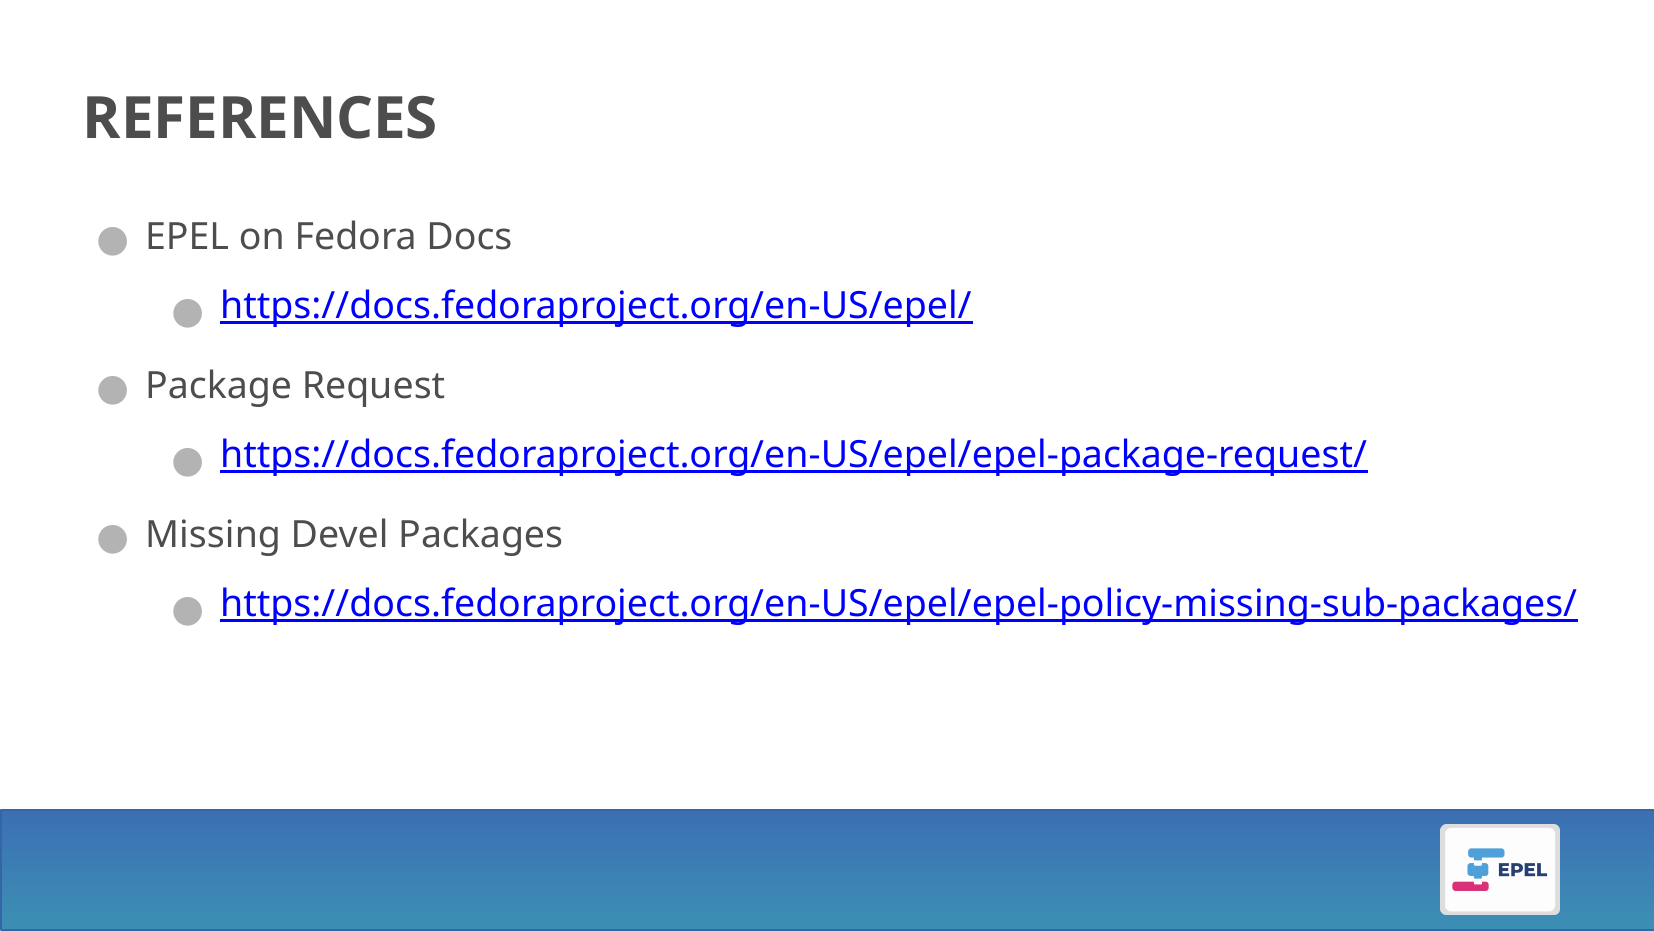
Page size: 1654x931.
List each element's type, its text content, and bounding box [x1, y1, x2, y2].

text_box REFERENCES [82, 37, 1571, 193]
picture [1440, 841, 1560, 915]
text_box EPEL on Fedora Docs https://docs.fedoraproject.org/en-US/epel/ Package Request https://docs.fedoraproject.org/en-US/epel/epel-package-request/ Missing Devel Packages https://docs.fedoraproject.org/en-US/epel/epel-policy-missing-sub-packages/ [70, 212, 1654, 841]
